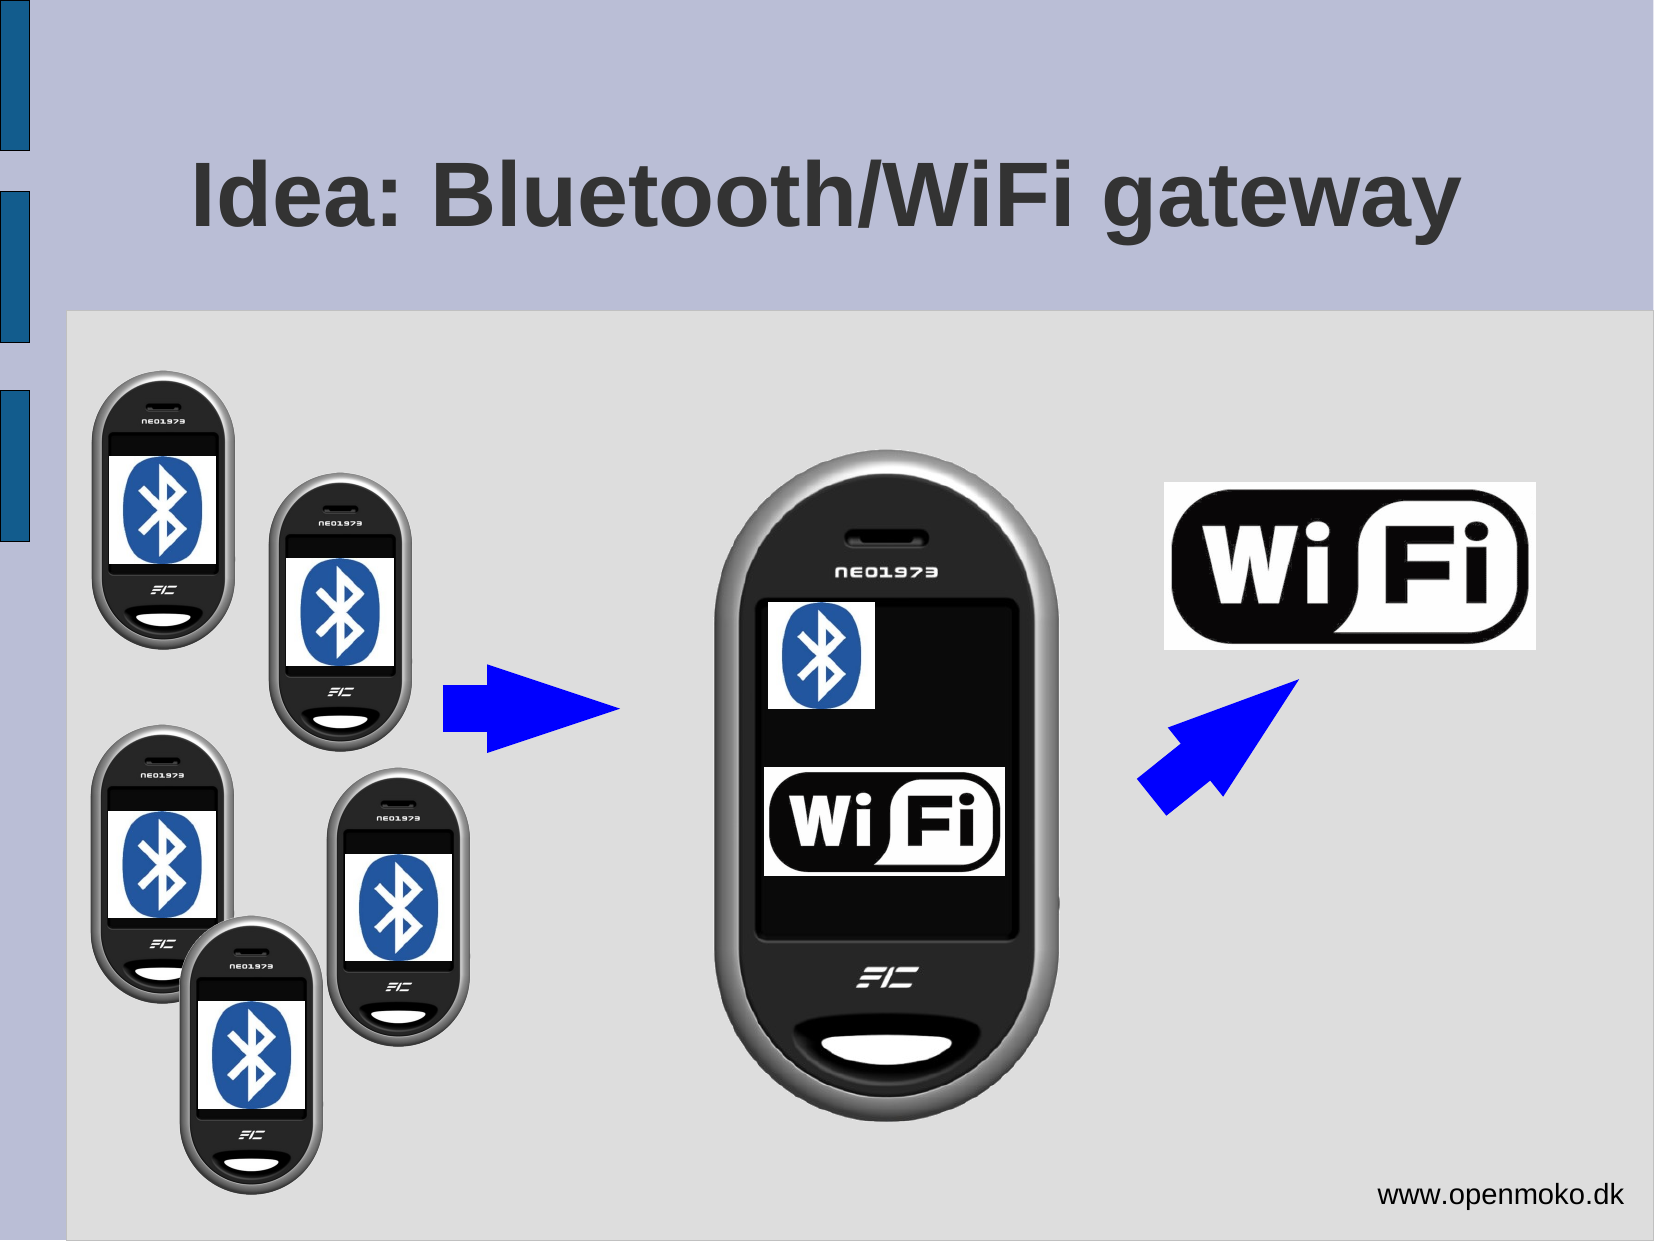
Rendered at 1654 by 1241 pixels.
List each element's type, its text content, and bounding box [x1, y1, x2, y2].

picture [709, 449, 1063, 1123]
picture [89, 370, 237, 650]
title Idea: Bluetooth/WiFi gateway [121, 91, 1534, 299]
picture [266, 472, 414, 752]
picture [88, 724, 472, 1195]
picture [1164, 482, 1536, 650]
